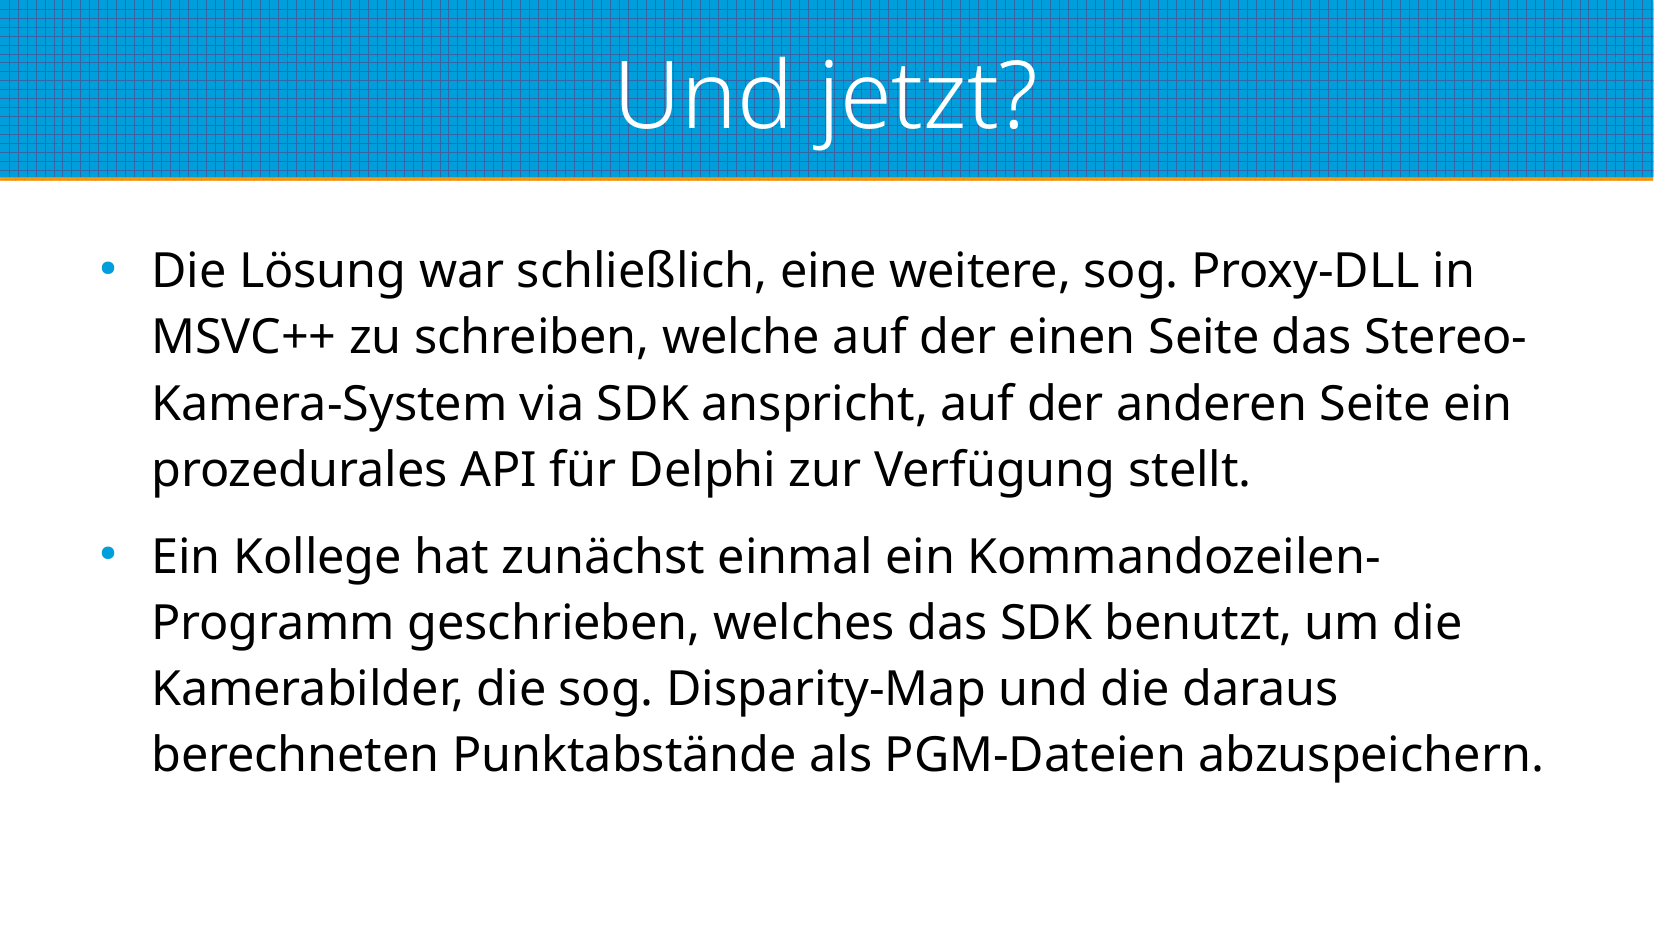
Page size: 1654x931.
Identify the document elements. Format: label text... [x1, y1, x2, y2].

list Die Lösung war schließlich, eine weitere, sog. Proxy-DLL in MSVC++ zu schreiben, welche auf der einen Seite das Stereo-Kamera-System via SDK anspricht, auf der anderen Seite ein prozedurales API für Delphi zur Verfügung stellt. Ein Kollege hat zunächst einmal ein Kommandozeilen-Programm geschrieben, welches das SDK benutzt, um die Kamerabilder, die sog. Disparity-Map und die daraus berechneten Punktabstände als PGM-Dateien abzuspeichern. [82, 236, 1563, 811]
title Und jetzt? [82, 14, 1571, 171]
